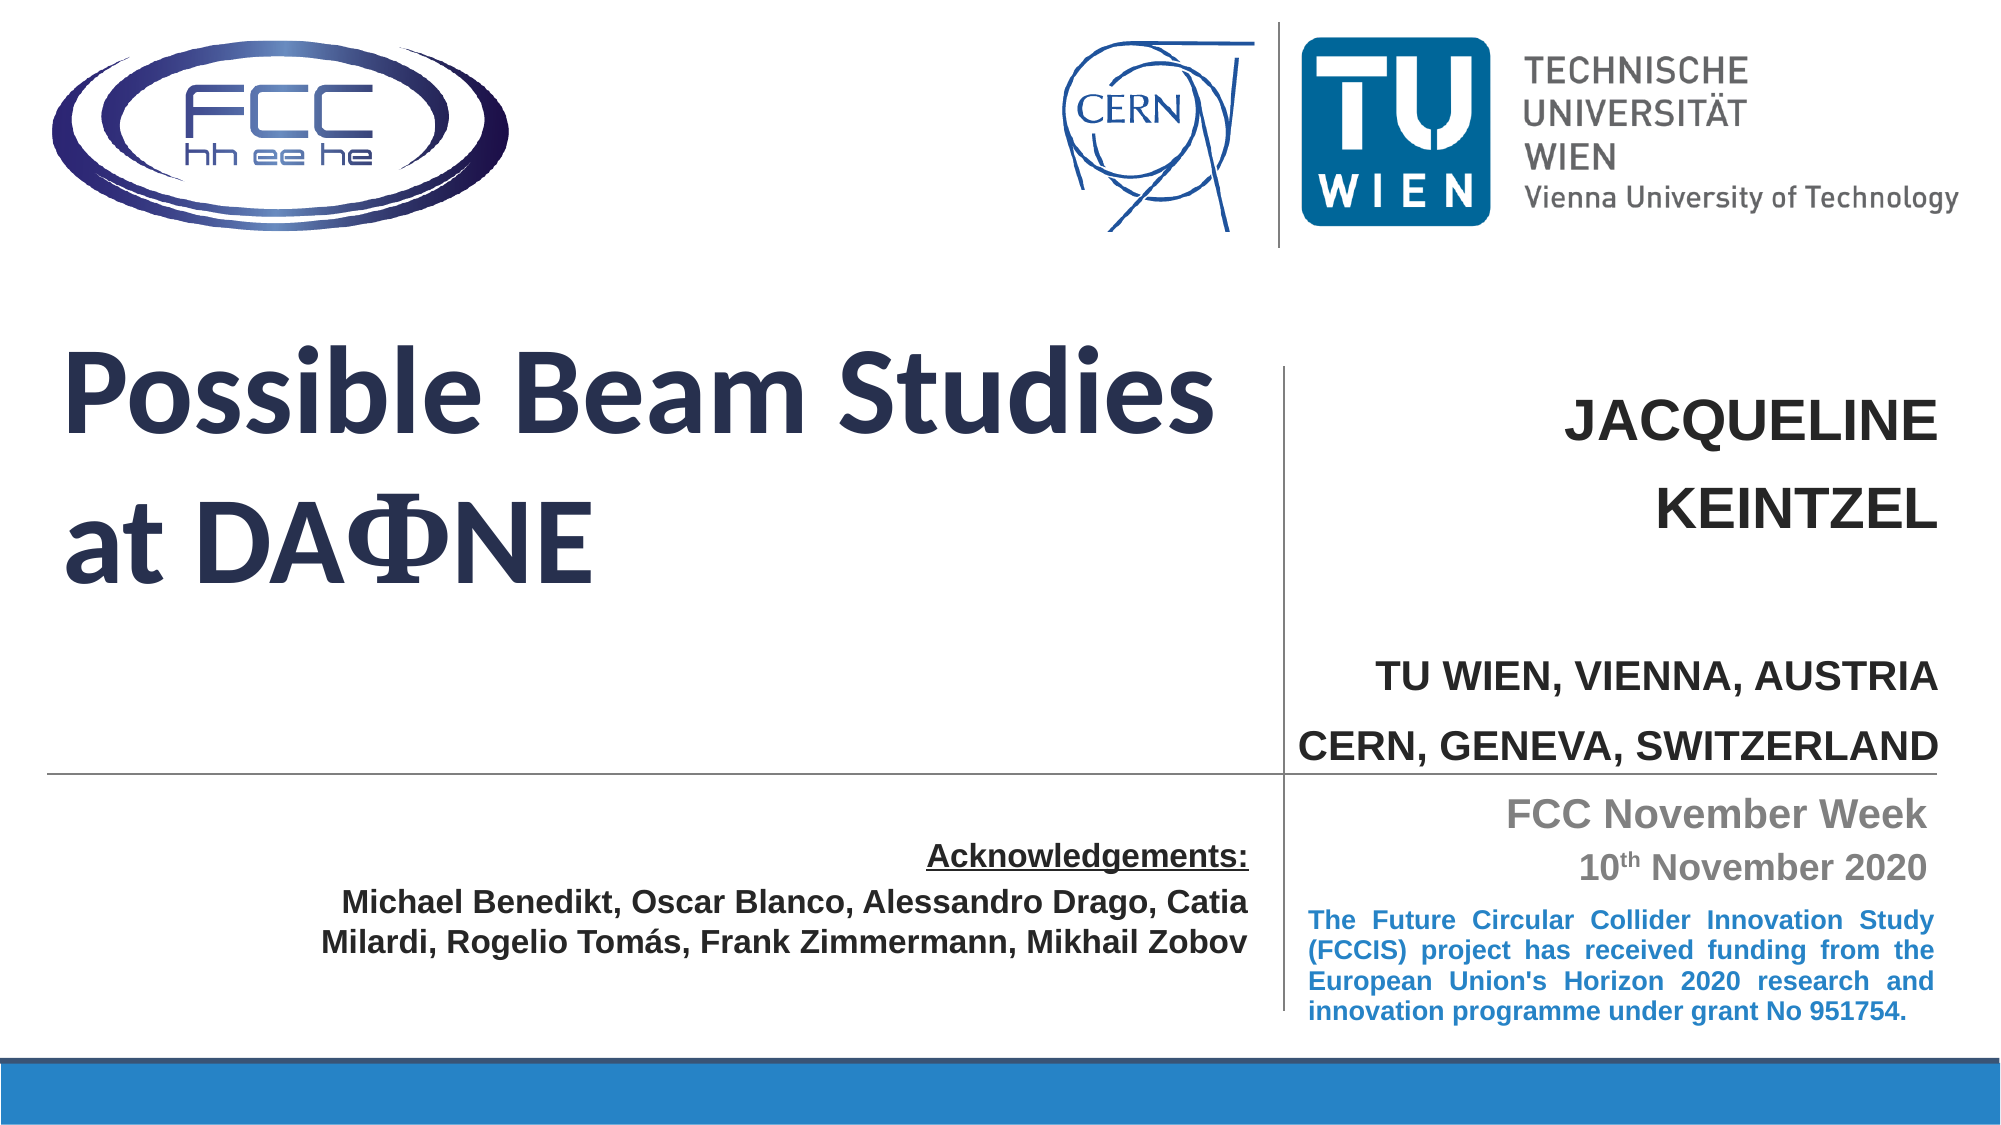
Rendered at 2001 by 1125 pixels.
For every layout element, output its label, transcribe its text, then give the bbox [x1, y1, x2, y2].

text_box The Future Circular Collider Innovation Study (FCCIS) project has received funding from the European Union's Horizon 2020 research and innovation programme under grant No 951754. [1293, 897, 1949, 1040]
text_box Possible Beam Studies at DAΦNE [47, 301, 1291, 851]
picture [40, 36, 519, 236]
text_box Acknowledgements: Michael Benedikt, Oscar Blanco, Alessandro Drago, Catia Milardi, Rogelio Tomás, Frank Zimmermann, Mikhail Zobov [35, 826, 1264, 1016]
text_box JACQUELINE KEINTZEL TU Wien, VienNa, Austria CERN, Geneva, Switzerland [1267, 383, 1955, 748]
picture [1054, 37, 1278, 236]
picture [1280, 35, 1961, 236]
text_box FCC November Week 10th November 2020 [1357, 779, 1943, 897]
